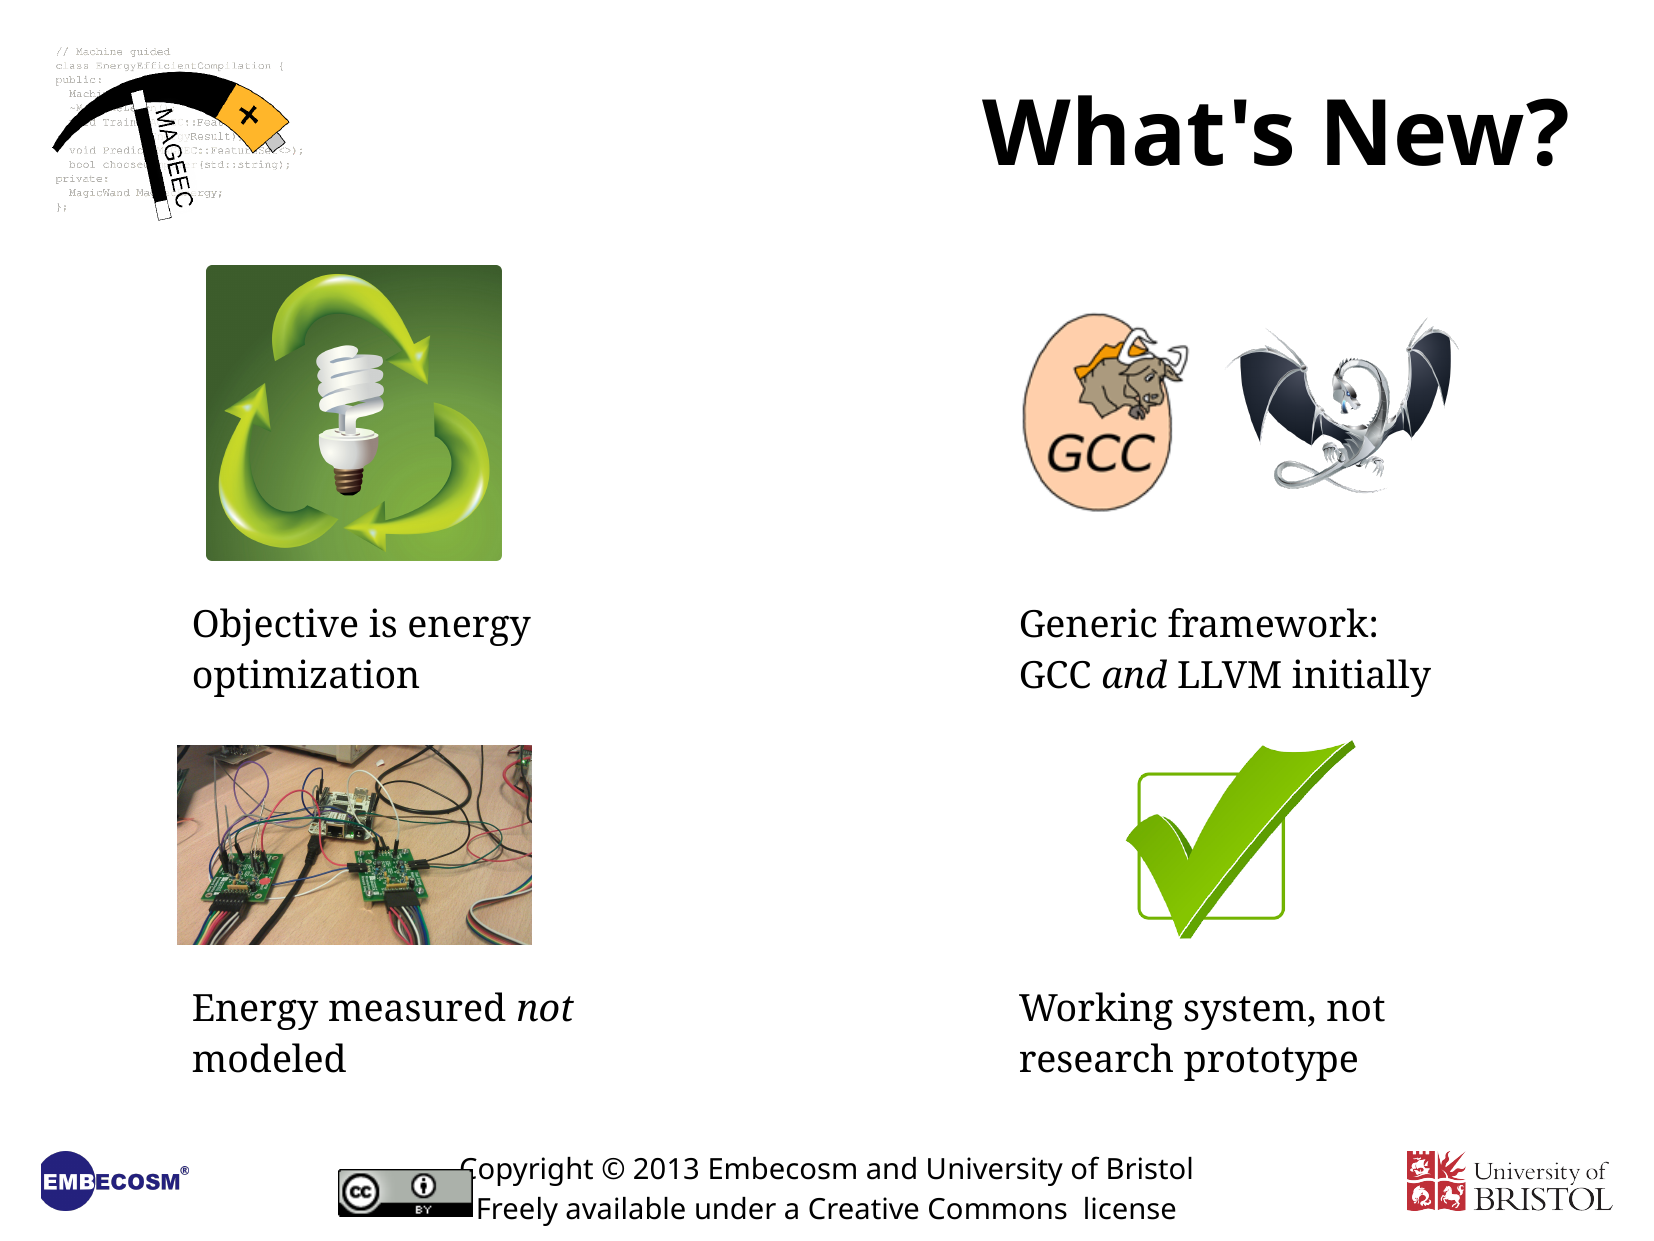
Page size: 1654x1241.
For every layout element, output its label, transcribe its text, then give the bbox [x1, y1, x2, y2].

title What's New? [326, 44, 1571, 217]
picture [1020, 311, 1191, 515]
picture [1407, 1151, 1613, 1211]
text_box Generic framework: GCC and LLVM initially [1003, 590, 1477, 709]
picture [1122, 733, 1359, 945]
text_box Energy measured not modeled [177, 974, 650, 1093]
text_box Objective is energy optimization [177, 590, 650, 709]
picture [52, 47, 302, 225]
picture [206, 265, 502, 562]
text_box Working system, not research prototype [1003, 974, 1477, 1093]
picture [41, 1151, 189, 1211]
picture [338, 1169, 473, 1217]
picture [1223, 295, 1460, 532]
picture [177, 745, 532, 945]
